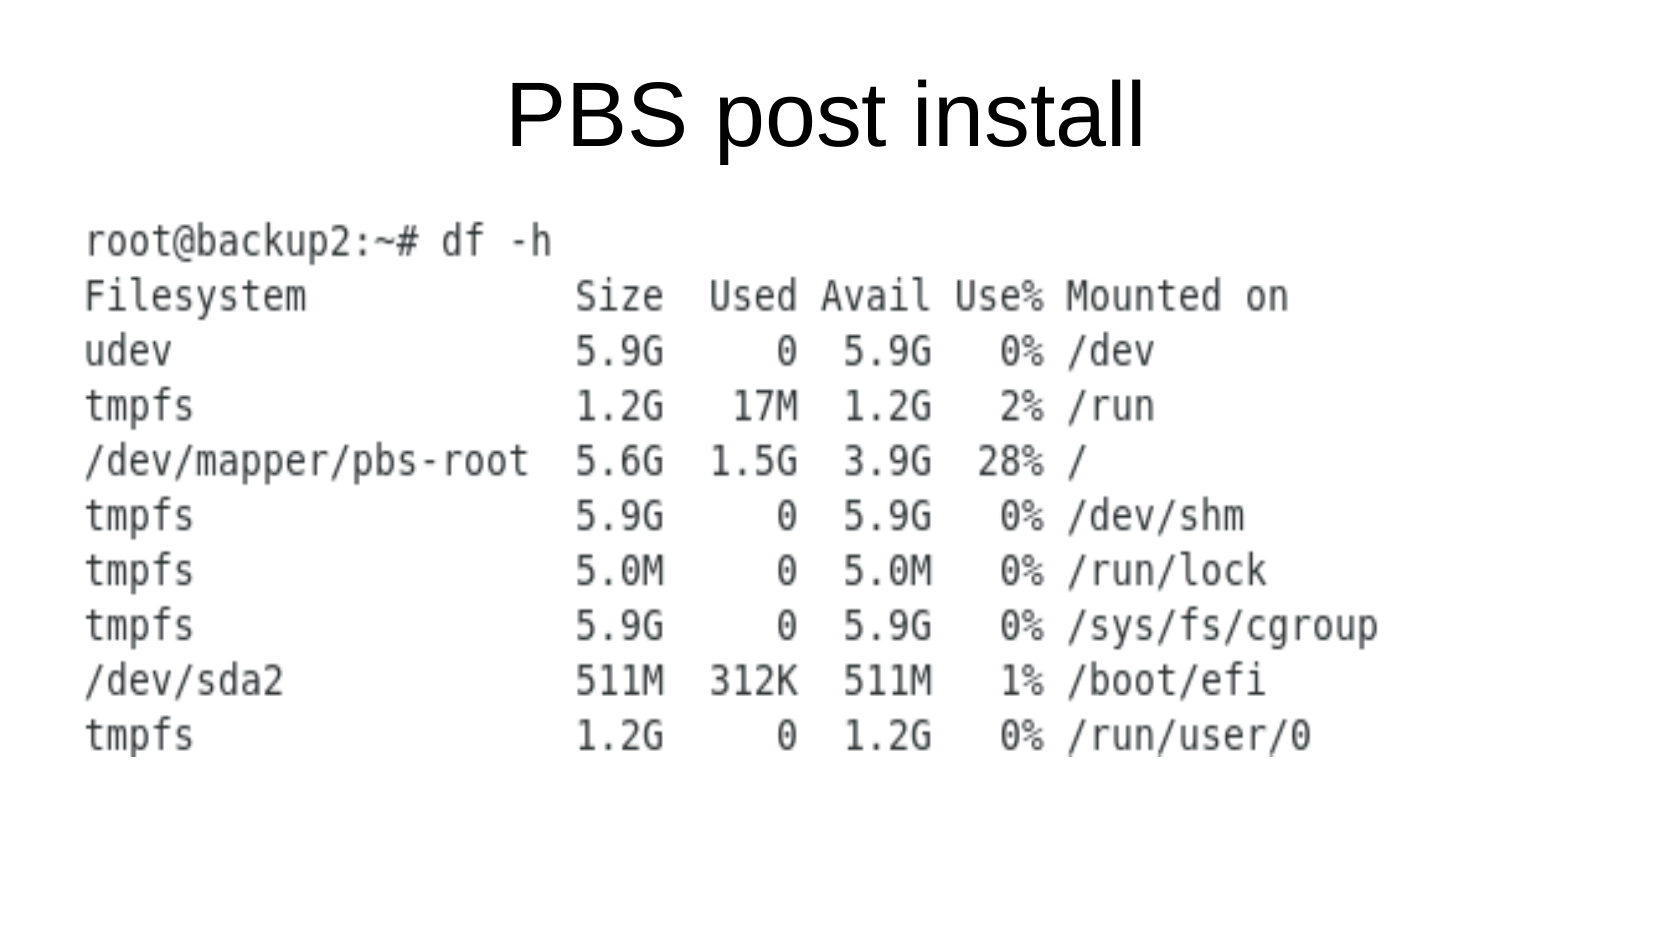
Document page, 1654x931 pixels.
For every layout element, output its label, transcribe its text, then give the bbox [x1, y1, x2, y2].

picture [82, 217, 1571, 757]
title PBS post install [82, 37, 1571, 193]
